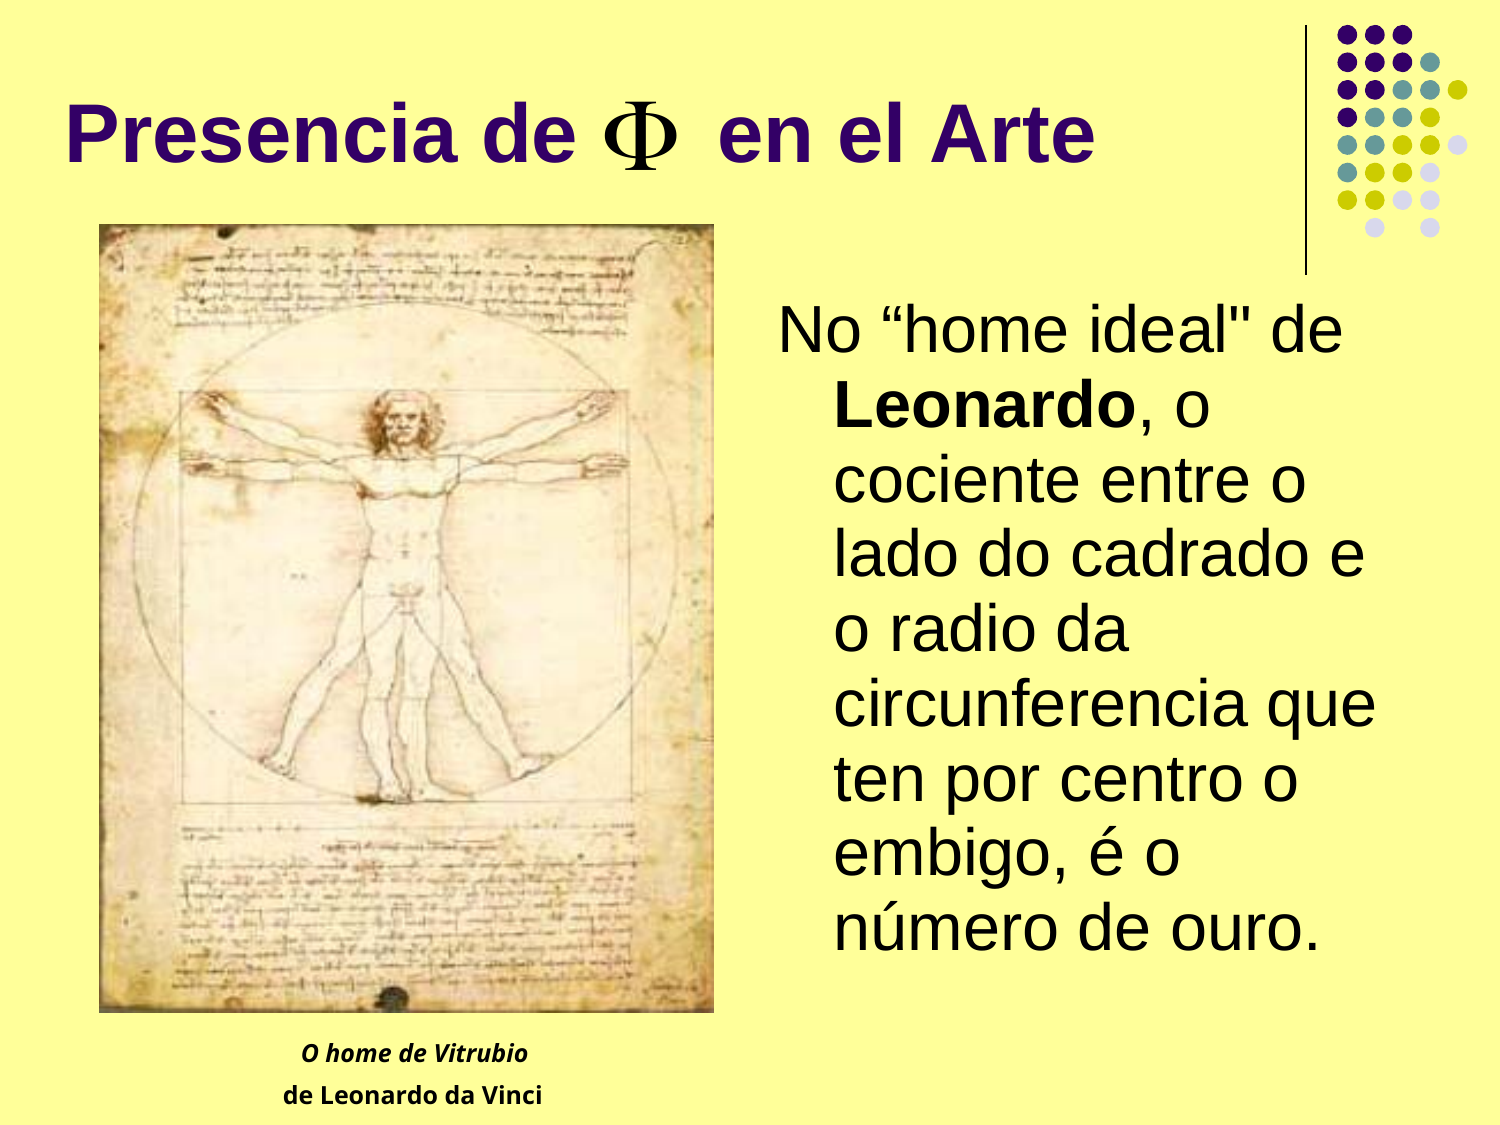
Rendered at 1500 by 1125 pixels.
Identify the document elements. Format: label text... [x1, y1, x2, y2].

title Presencia de en el Arte [49, 0, 1288, 188]
text_box [99, 224, 714, 1013]
chart [587, 83, 700, 188]
text_box O home de Vitrubio de Leonardo da Vinci [282, 1037, 554, 1113]
list No “home ideal" de Leonardo, o cociente entre o lado do cadrado e o radio da circunferencia que ten por centro o embigo, é o número de ouro. [762, 284, 1426, 1009]
